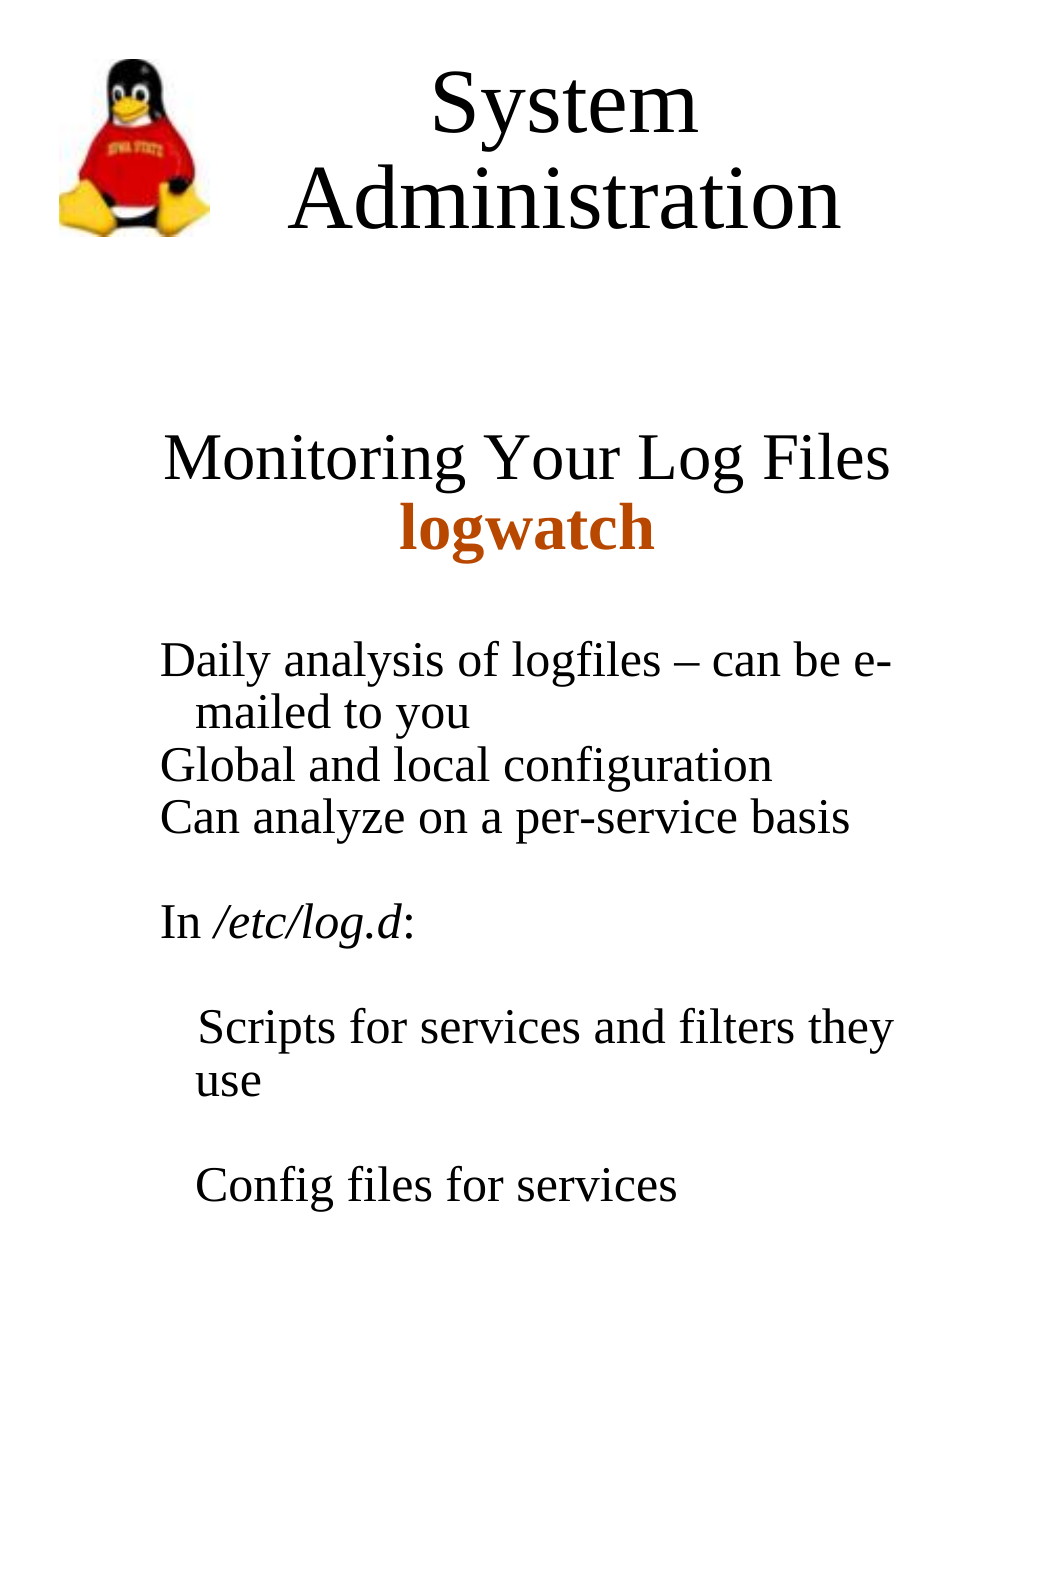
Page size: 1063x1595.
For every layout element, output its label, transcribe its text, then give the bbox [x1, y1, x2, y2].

subtitle Monitoring Your Log Files logwatch Daily analysis of logfiles – can be e-mailed to you Global and local configuration Can analyze on a per-service basis In /etc/log.d: Scripts for services and filters they use Config files for services [124, 232, 932, 1329]
picture [59, 59, 210, 237]
title System Administration [237, 28, 893, 232]
